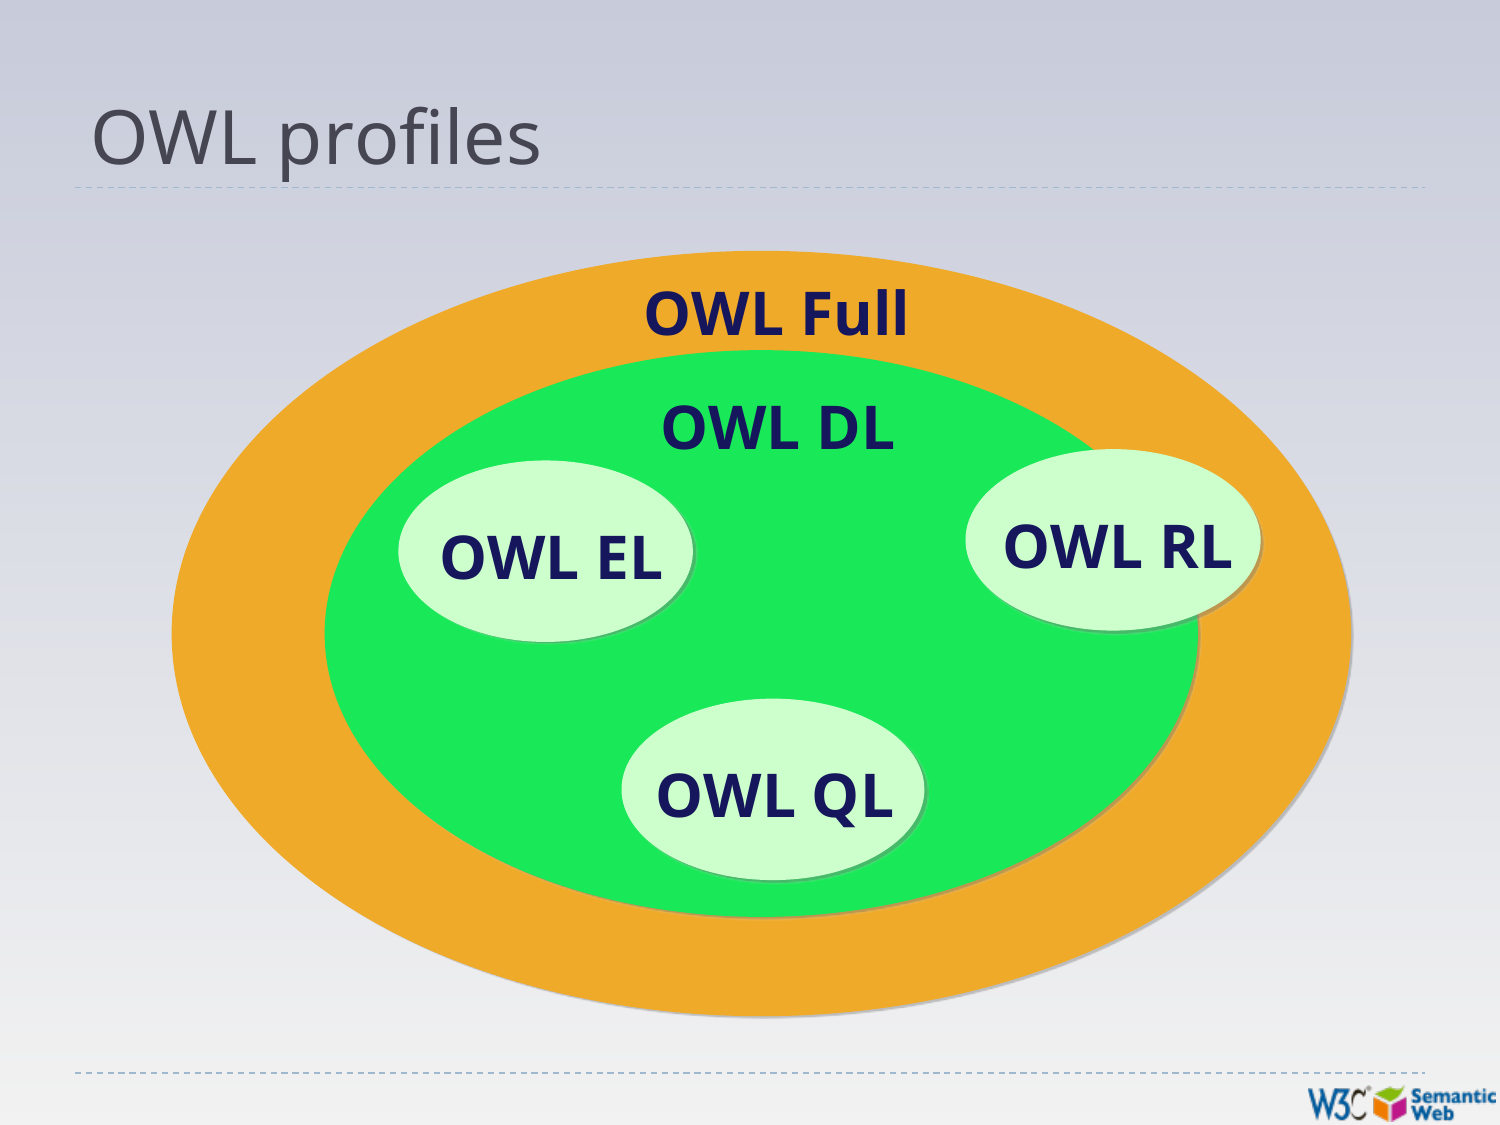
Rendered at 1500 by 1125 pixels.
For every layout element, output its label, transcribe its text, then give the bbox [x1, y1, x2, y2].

text_box OWL Full [628, 267, 926, 356]
text_box OWL EL [424, 511, 680, 600]
text_box OWL RL [987, 500, 1249, 589]
text_box OWL QL [640, 749, 910, 838]
text_box OWL DL [645, 381, 911, 470]
text_box [171, 250, 1352, 1017]
title OWL profiles [75, 24, 1426, 188]
picture [1308, 1084, 1496, 1122]
